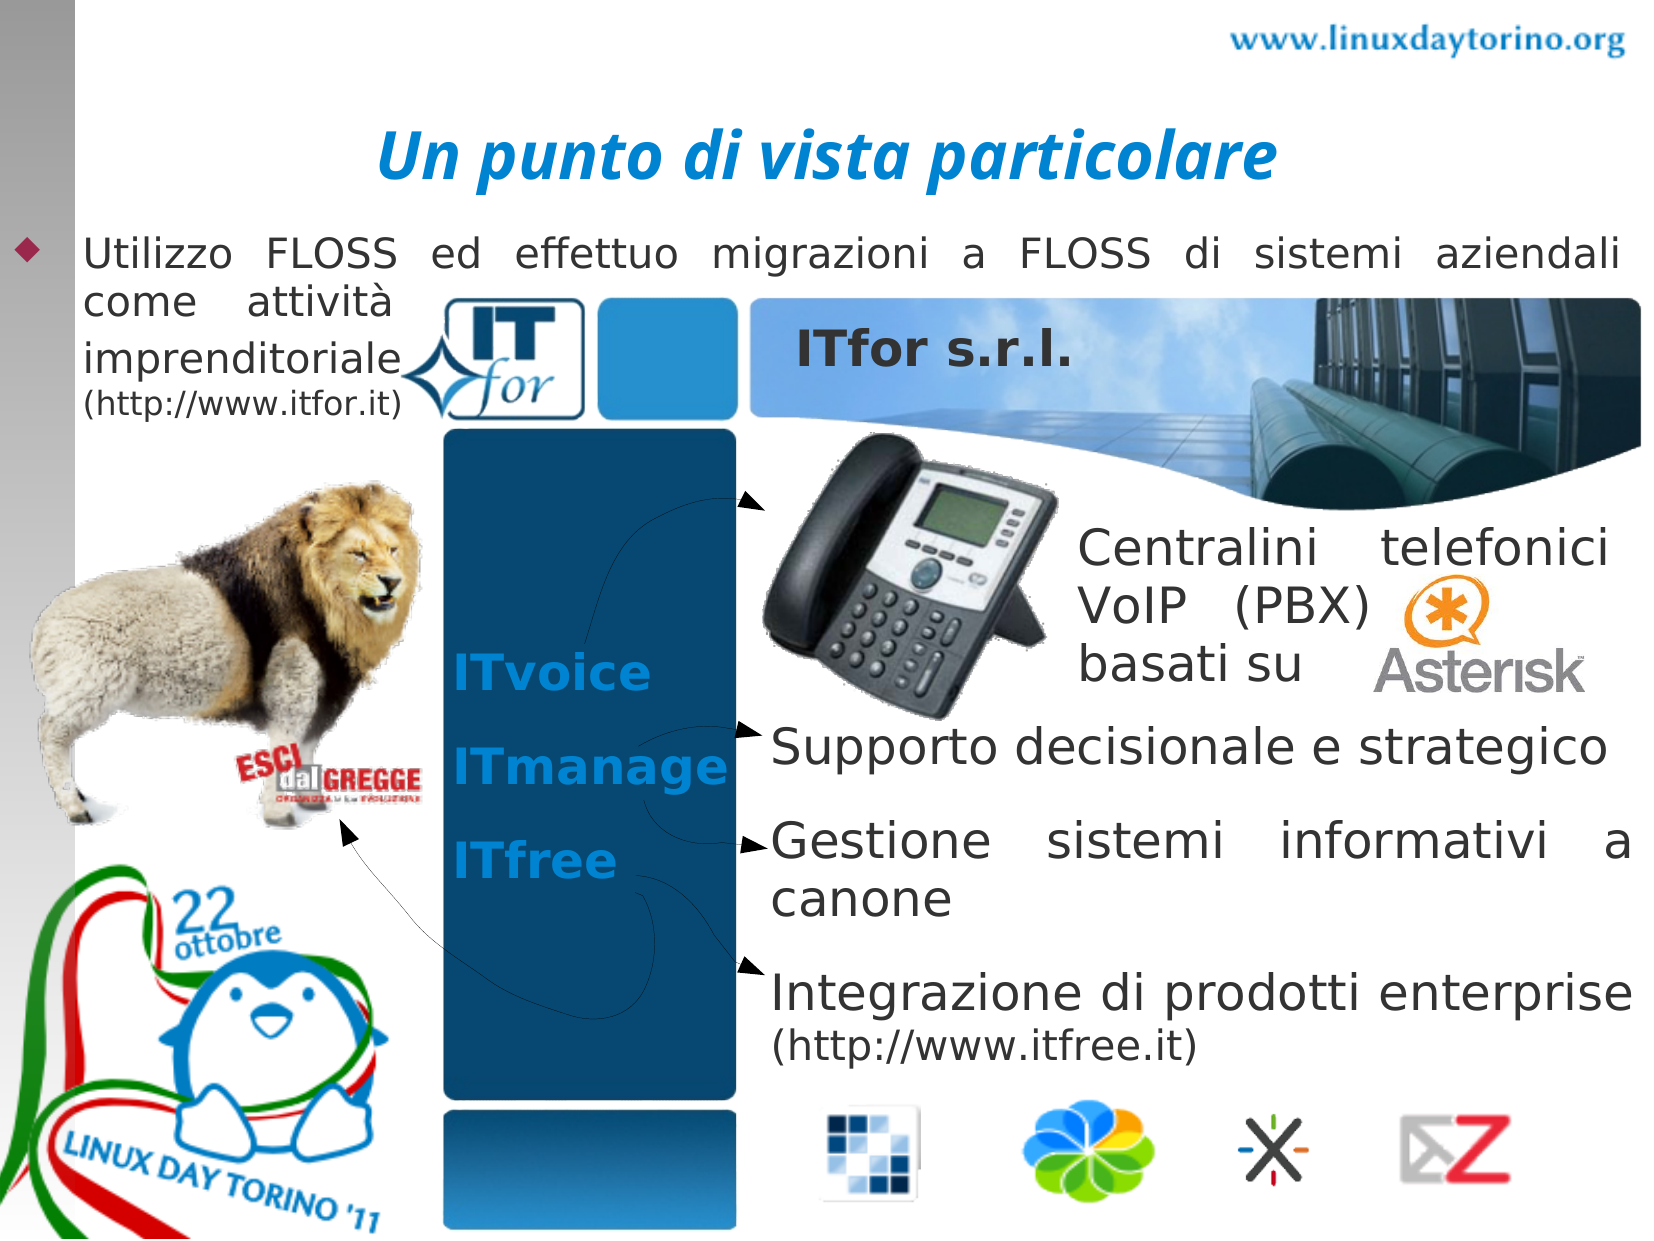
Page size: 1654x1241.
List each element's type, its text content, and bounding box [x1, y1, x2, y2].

picture [75, 0, 1654, 229]
picture [0, 295, 1654, 1241]
list ITvoice ITmanage ITfree [440, 644, 745, 920]
list ITfor s.r.l. [783, 319, 1088, 402]
title Un punto di vista particolare [121, 49, 1534, 229]
list Supporto decisionale e strategico Gestione sistemi informativi a canone Integrazione di prodotti enterprise (http://www.itfree.it) [770, 718, 1636, 1071]
list Centralini telefonici VoIP (PBX) basati su [1077, 518, 1611, 694]
text_box Utilizzo FLOSS ed effettuo migrazioni a FLOSS di sistemi aziendali come attività imprenditoriale (http://www.itfor.it) [0, 229, 1654, 855]
